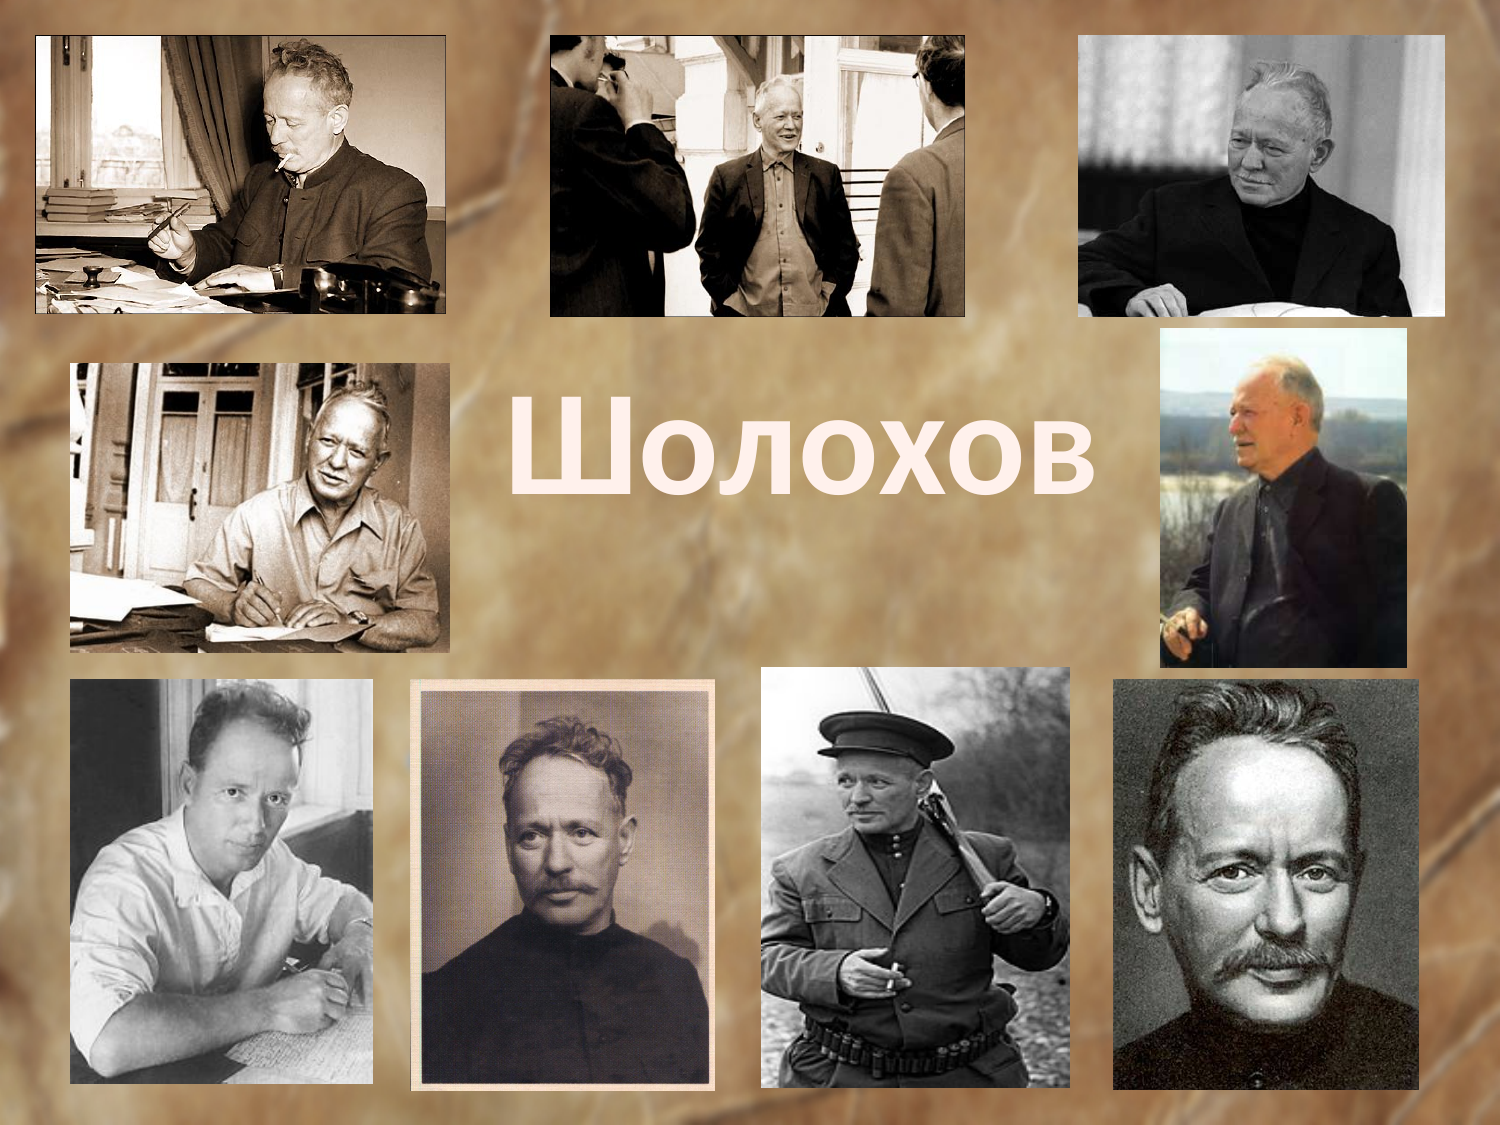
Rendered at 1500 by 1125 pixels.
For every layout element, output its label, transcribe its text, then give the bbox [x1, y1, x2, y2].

picture [0, 0, 1500, 1125]
text_box Шолохов [480, 374, 1125, 572]
